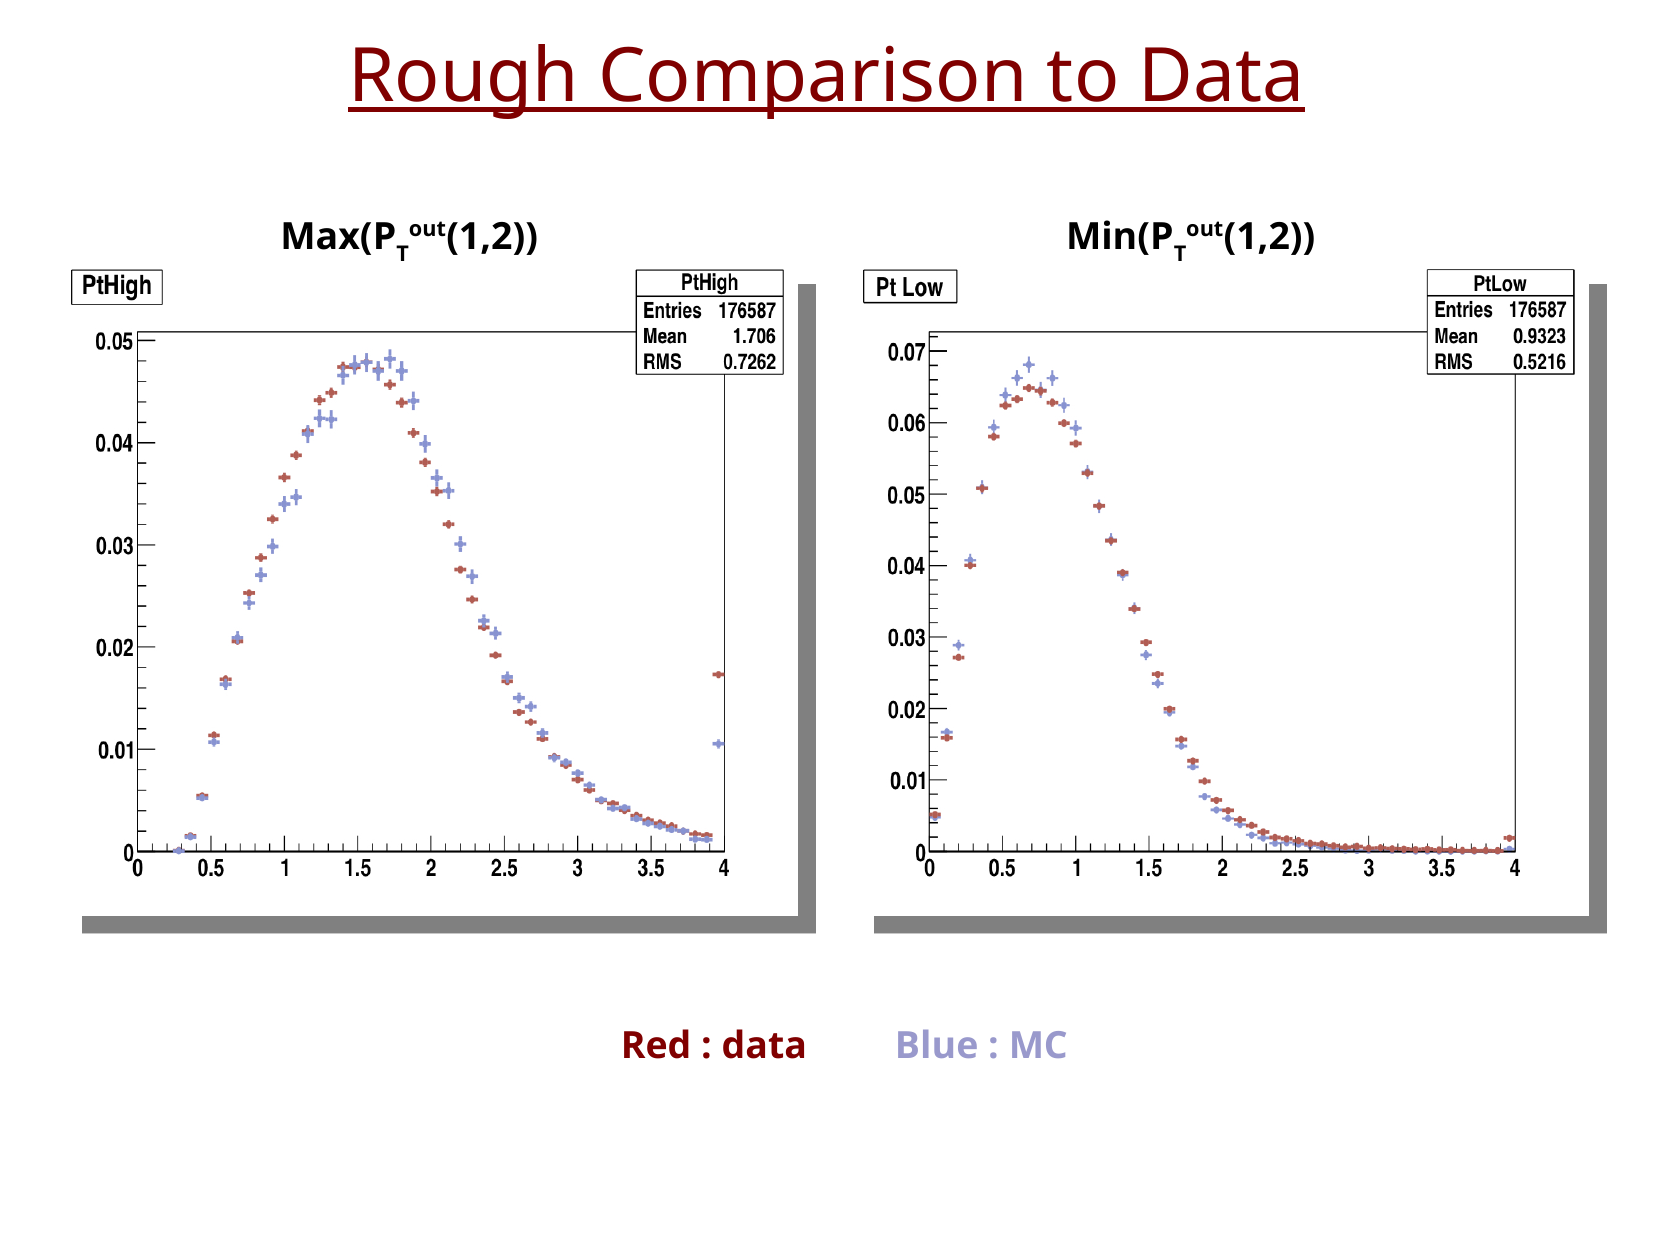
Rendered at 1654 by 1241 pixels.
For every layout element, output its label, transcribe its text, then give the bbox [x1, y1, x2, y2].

picture [64, 266, 798, 916]
text_box Max(PTout(1,2)) [265, 201, 543, 278]
text_box Red : data Blue : MC [606, 1010, 1048, 1084]
title Rough Comparison to Data [129, 13, 1524, 130]
picture [856, 266, 1589, 916]
text_box Min(PTout(1,2)) [1051, 201, 1319, 278]
